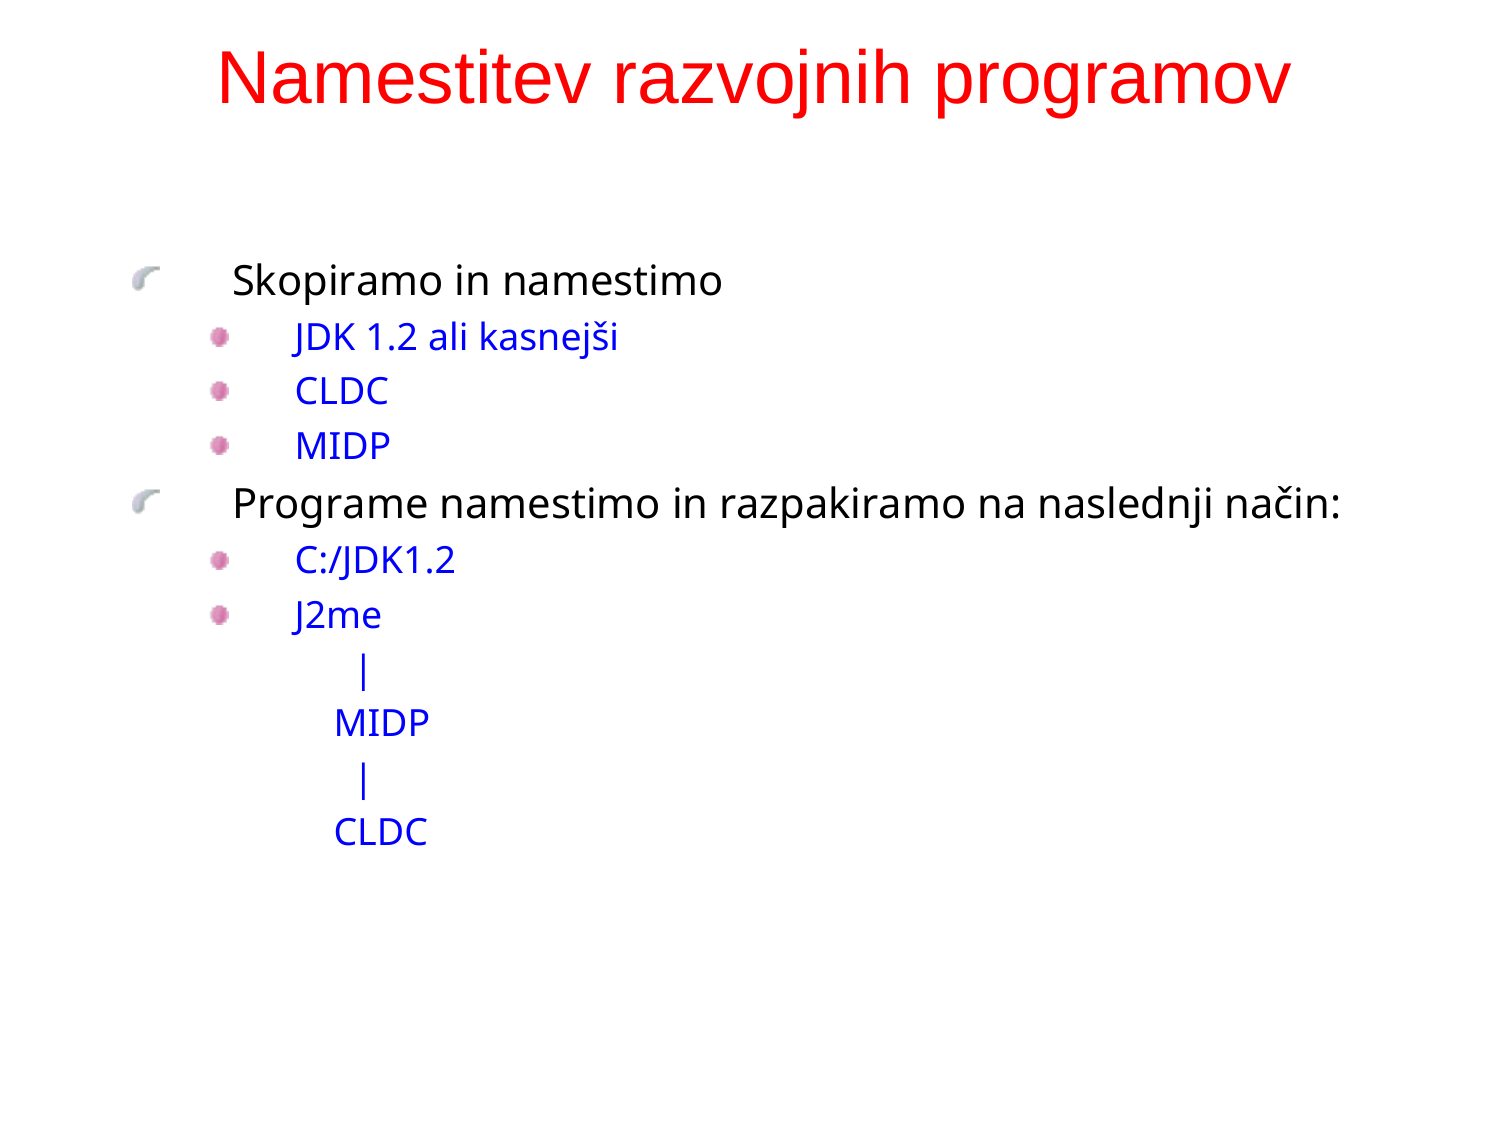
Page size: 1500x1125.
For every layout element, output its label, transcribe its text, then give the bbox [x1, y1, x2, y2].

title Namestitev razvojnih programov [117, 0, 1393, 127]
list Skopiramo in namestimo JDK 1.2 ali kasnejši CLDC MIDP Programe namestimo in razpakiramo na naslednji način: C:/JDK1.2 J2me | MIDP | CLDC [117, 246, 1393, 922]
